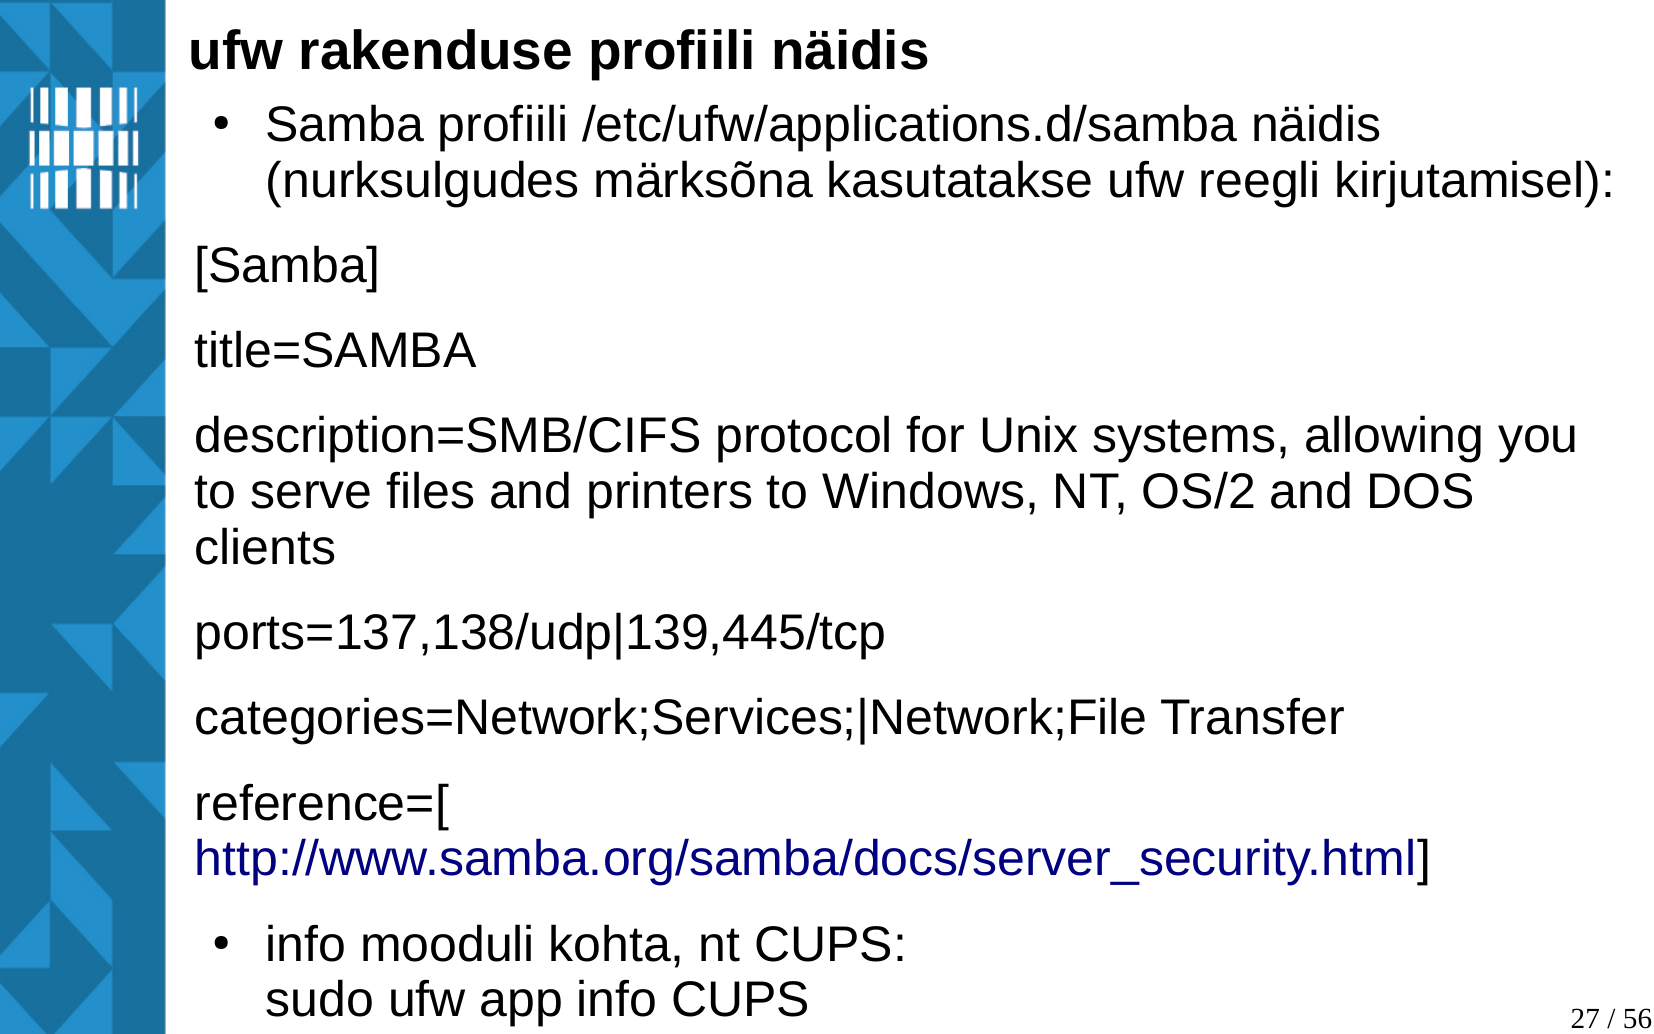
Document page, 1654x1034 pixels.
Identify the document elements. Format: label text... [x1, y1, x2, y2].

list Samba profiili /etc/ufw/applications.d/samba näidis (nurksulgudes märksõna kasutatakse ufw reegli kirjutamisel): [Samba] title=SAMBA description=SMB/CIFS protocol for Unix systems, allowing you to serve files and printers to Windows, NT, OS/2 and DOS clients ports=137,138/udp|139,445/tcp categories=Network;Services;|Network;File Transfer reference=[http://www.samba.org/samba/docs/server_security.html] info mooduli kohta, nt CUPS: sudo ufw app info CUPS [194, 96, 1625, 1028]
title ufw rakenduse profiili näidis [188, 11, 1625, 89]
